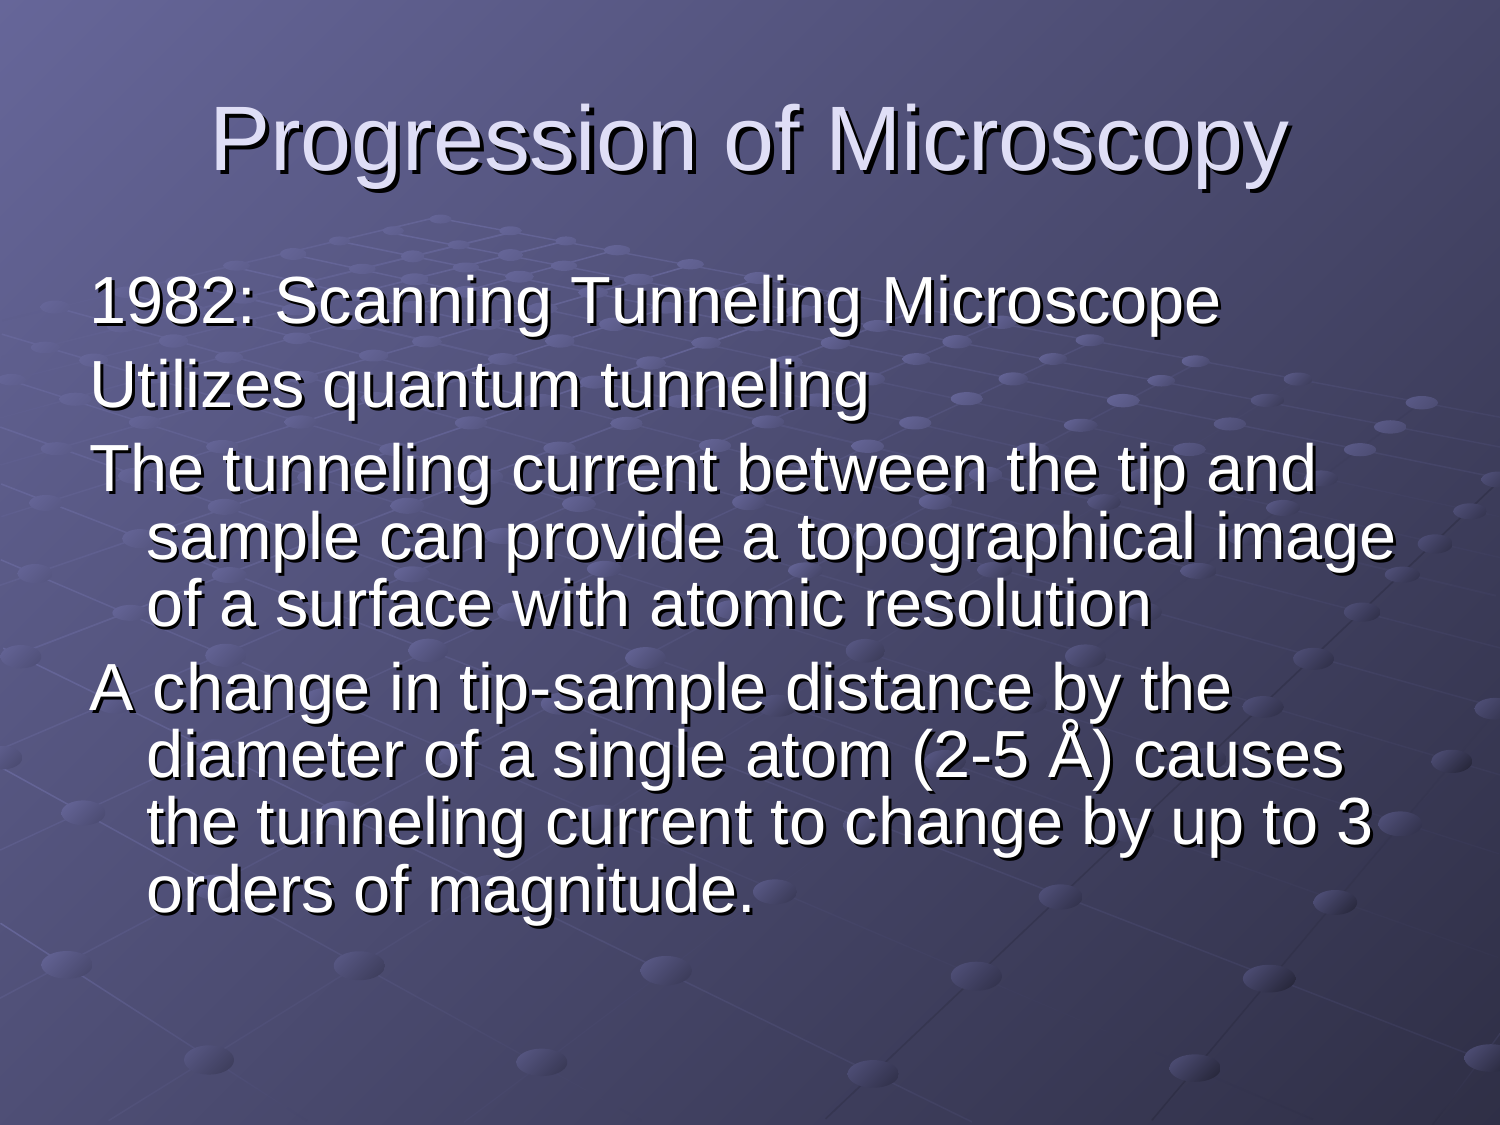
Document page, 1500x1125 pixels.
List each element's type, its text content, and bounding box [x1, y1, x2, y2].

list 1982: Scanning Tunneling Microscope Utilizes quantum tunneling The tunneling current between the tip and sample can provide a topographical image of a surface with atomic resolution A change in tip-sample distance by the diameter of a single atom (2-5 Å) causes the tunneling current to change by up to 3 orders of magnitude. [75, 262, 1426, 1025]
title Progression of Microscopy [75, 45, 1426, 233]
